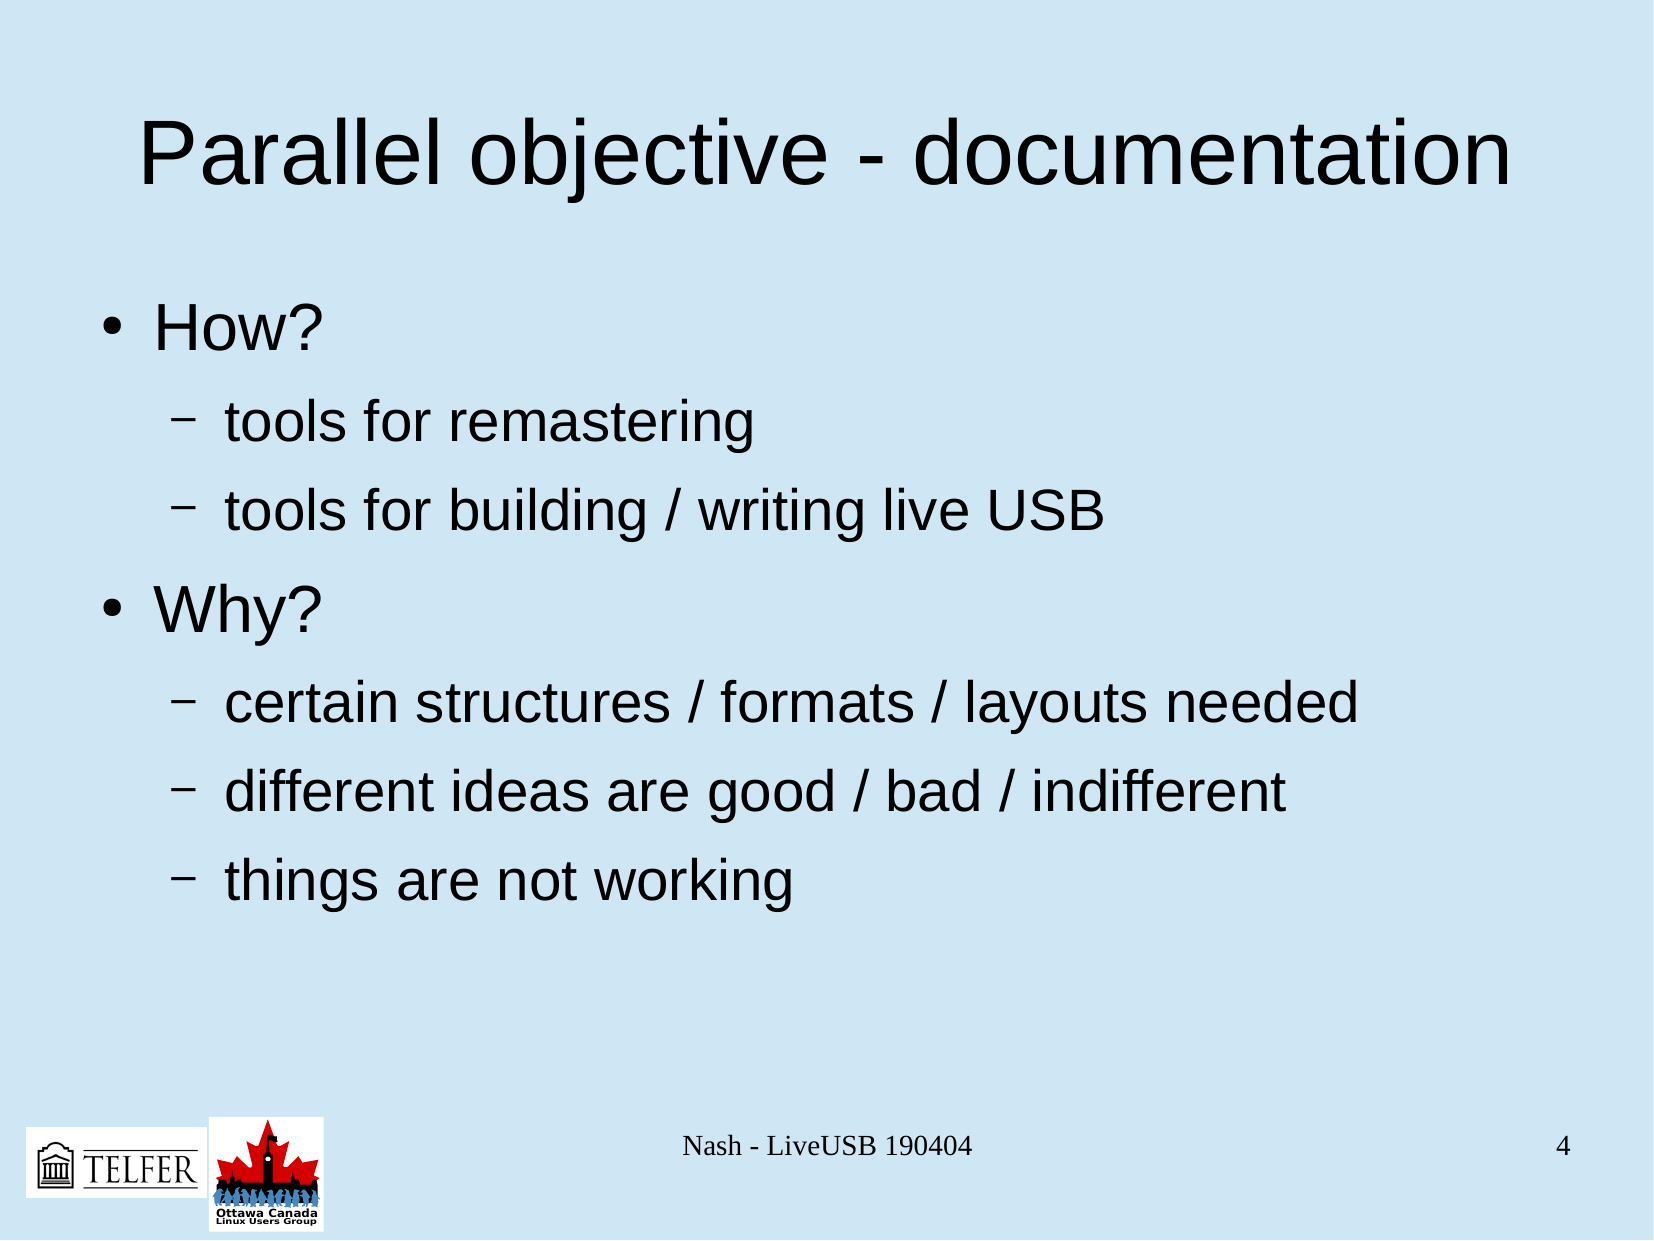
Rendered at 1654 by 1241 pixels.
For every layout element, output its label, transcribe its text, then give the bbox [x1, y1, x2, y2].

title Parallel objective - documentation [82, 49, 1571, 257]
list How? tools for remastering tools for building / writing live USB Why? certain structures / formats / layouts needed different ideas are good / bad / indifferent things are not working [82, 290, 1571, 1010]
picture [26, 1127, 207, 1198]
